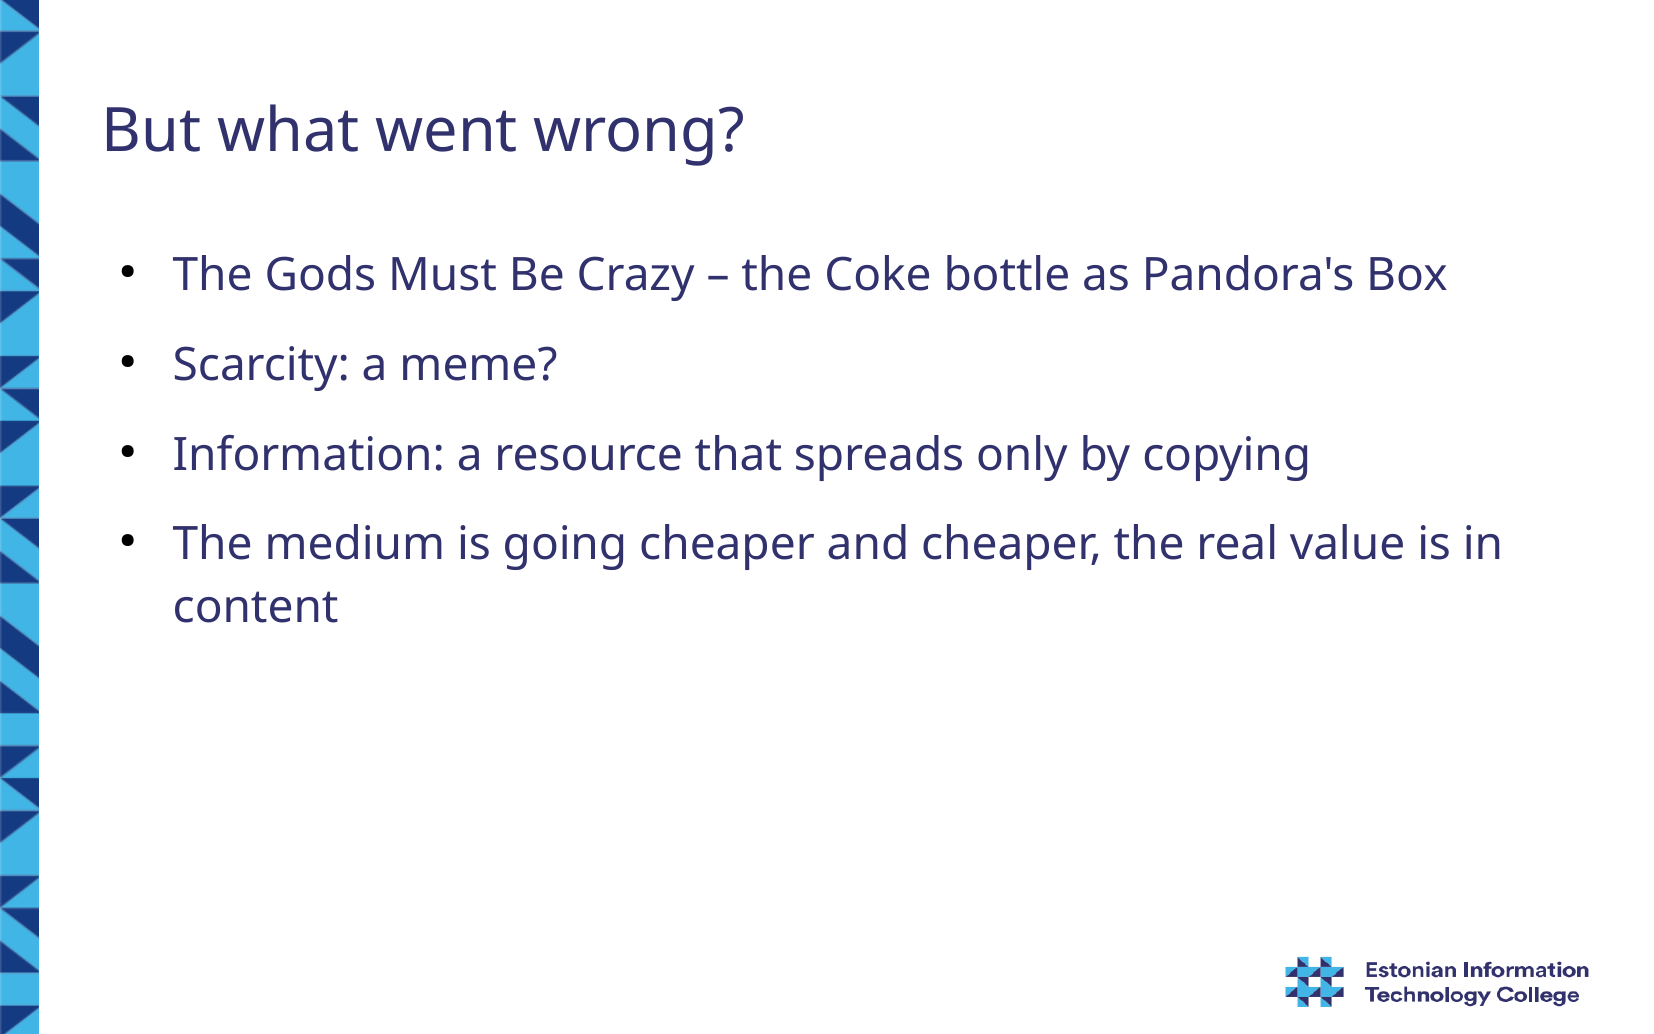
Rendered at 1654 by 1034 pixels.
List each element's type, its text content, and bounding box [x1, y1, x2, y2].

title But what went wrong? [101, 41, 1224, 214]
list The Gods Must Be Crazy – the Coke bottle as Pandora's Box Scarcity: a meme? Information: a resource that spreads only by copying The medium is going cheaper and cheaper, the real value is in content [101, 241, 1591, 924]
